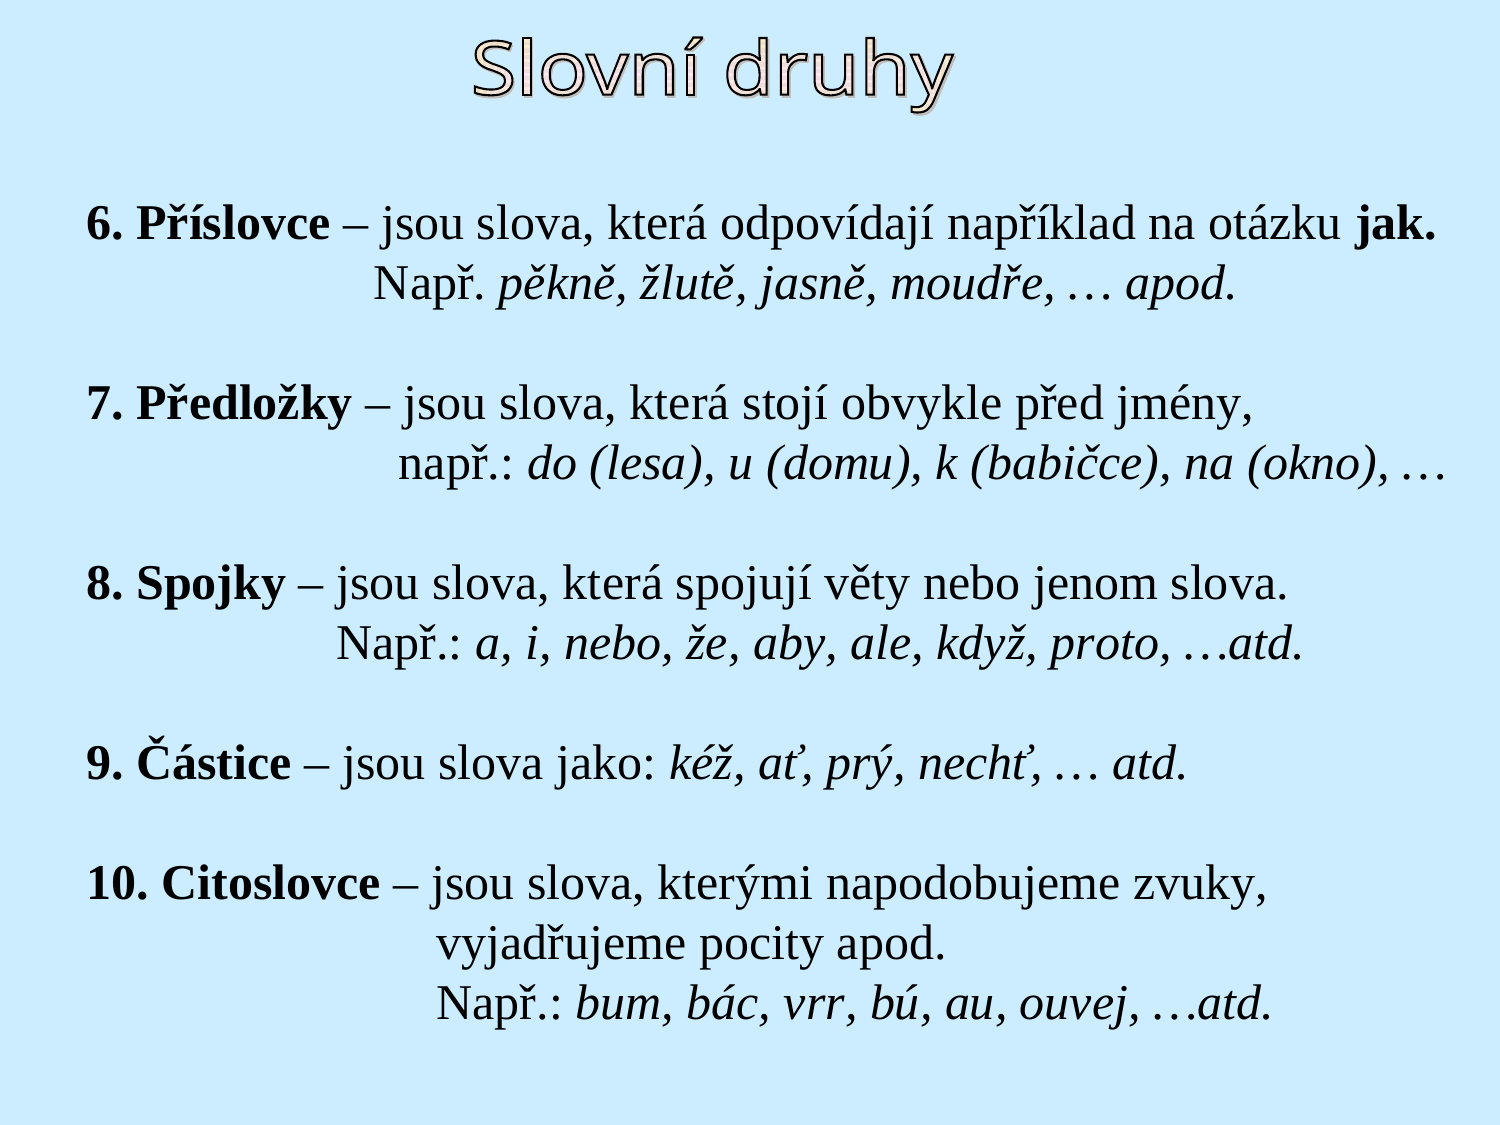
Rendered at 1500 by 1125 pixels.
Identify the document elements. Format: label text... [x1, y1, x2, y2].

text_box Slovní druhy [727, 37, 767, 96]
text_box Slovní druhy [586, 54, 629, 95]
text_box Slovní druhy [474, 40, 513, 96]
text_box Slovní druhy [542, 53, 584, 96]
text_box Slovní druhy [780, 53, 807, 95]
text_box Slovní druhy [910, 54, 954, 113]
text_box Slovní druhy [814, 54, 853, 96]
text_box Slovní druhy [635, 53, 673, 95]
text_box Slovní druhy [686, 54, 695, 95]
text_box Slovní druhy [866, 37, 904, 95]
text_box Slovní druhy [523, 37, 531, 95]
text_box 6. Příslovce – jsou slova, která odpovídají například na otázku jak. Např. pěkně, žlutě, jasně, moudře, … apod. 7. Předložky – jsou slova, která stojí obvykle před jmény, např.: do (lesa), u (domu), k (babičce), na (okno), … 8. Spojky – jsou slova, která spojují věty nebo jenom slova. Např.: a, i, nebo, že, aby, ale, když, proto, …atd. 9. Částice – jsou slova jako: kéž, ať, prý, nechť, … atd. 10. Citoslovce – jsou slova, kterými napodobujeme zvuky, vyjadřujeme pocity apod. Např.: bum, bác, vrr, bú, au, ouvej, …atd. [71, 181, 1463, 1038]
